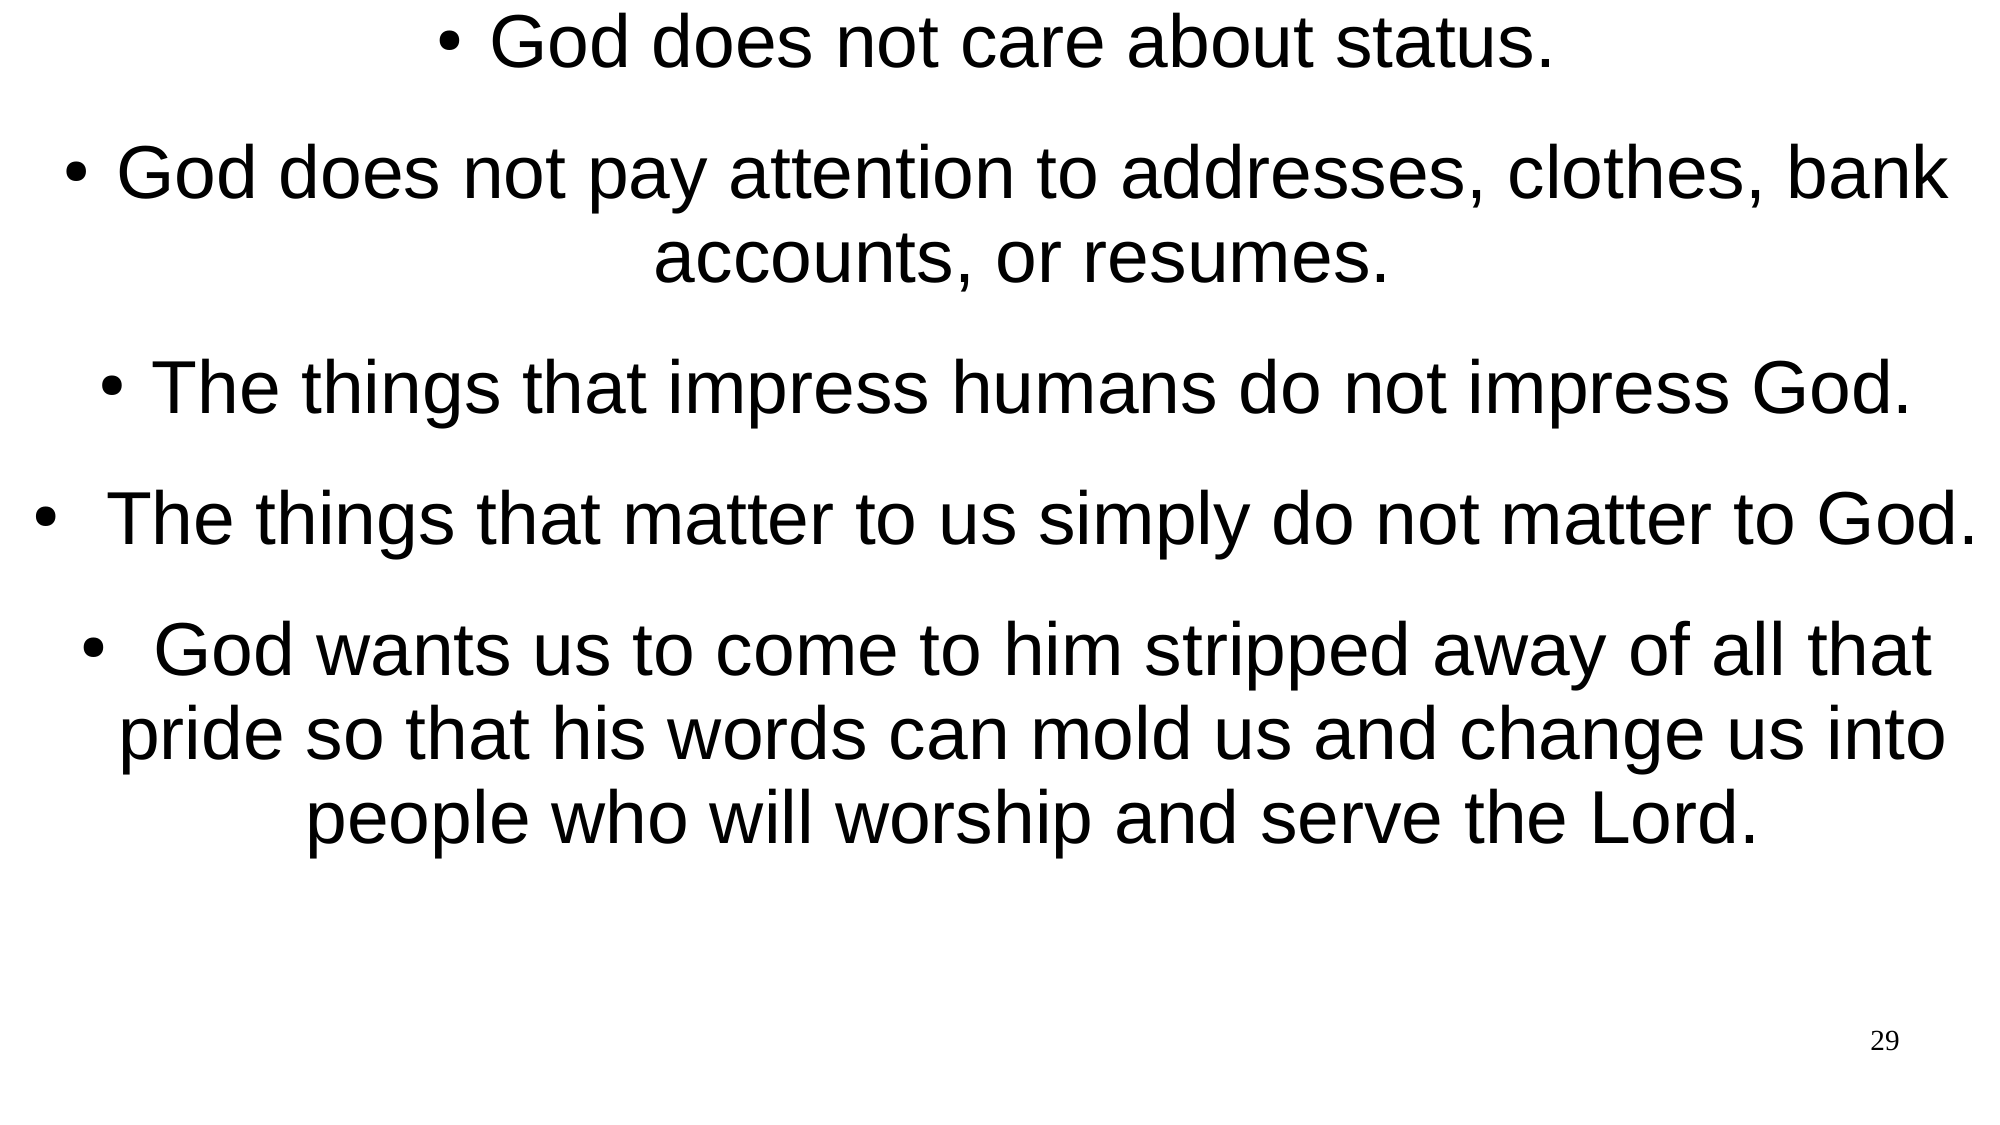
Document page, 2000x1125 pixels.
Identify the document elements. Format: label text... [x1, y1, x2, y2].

list God does not care about status. God does not pay attention to addresses, clothes, bank accounts, or resumes. The things that impress humans do not impress God. The things that matter to us simply do not matter to God. God wants us to come to him stripped away of all that pride so that his words can mold us and change us into people who will worship and serve the Lord. [0, 0, 1996, 1123]
